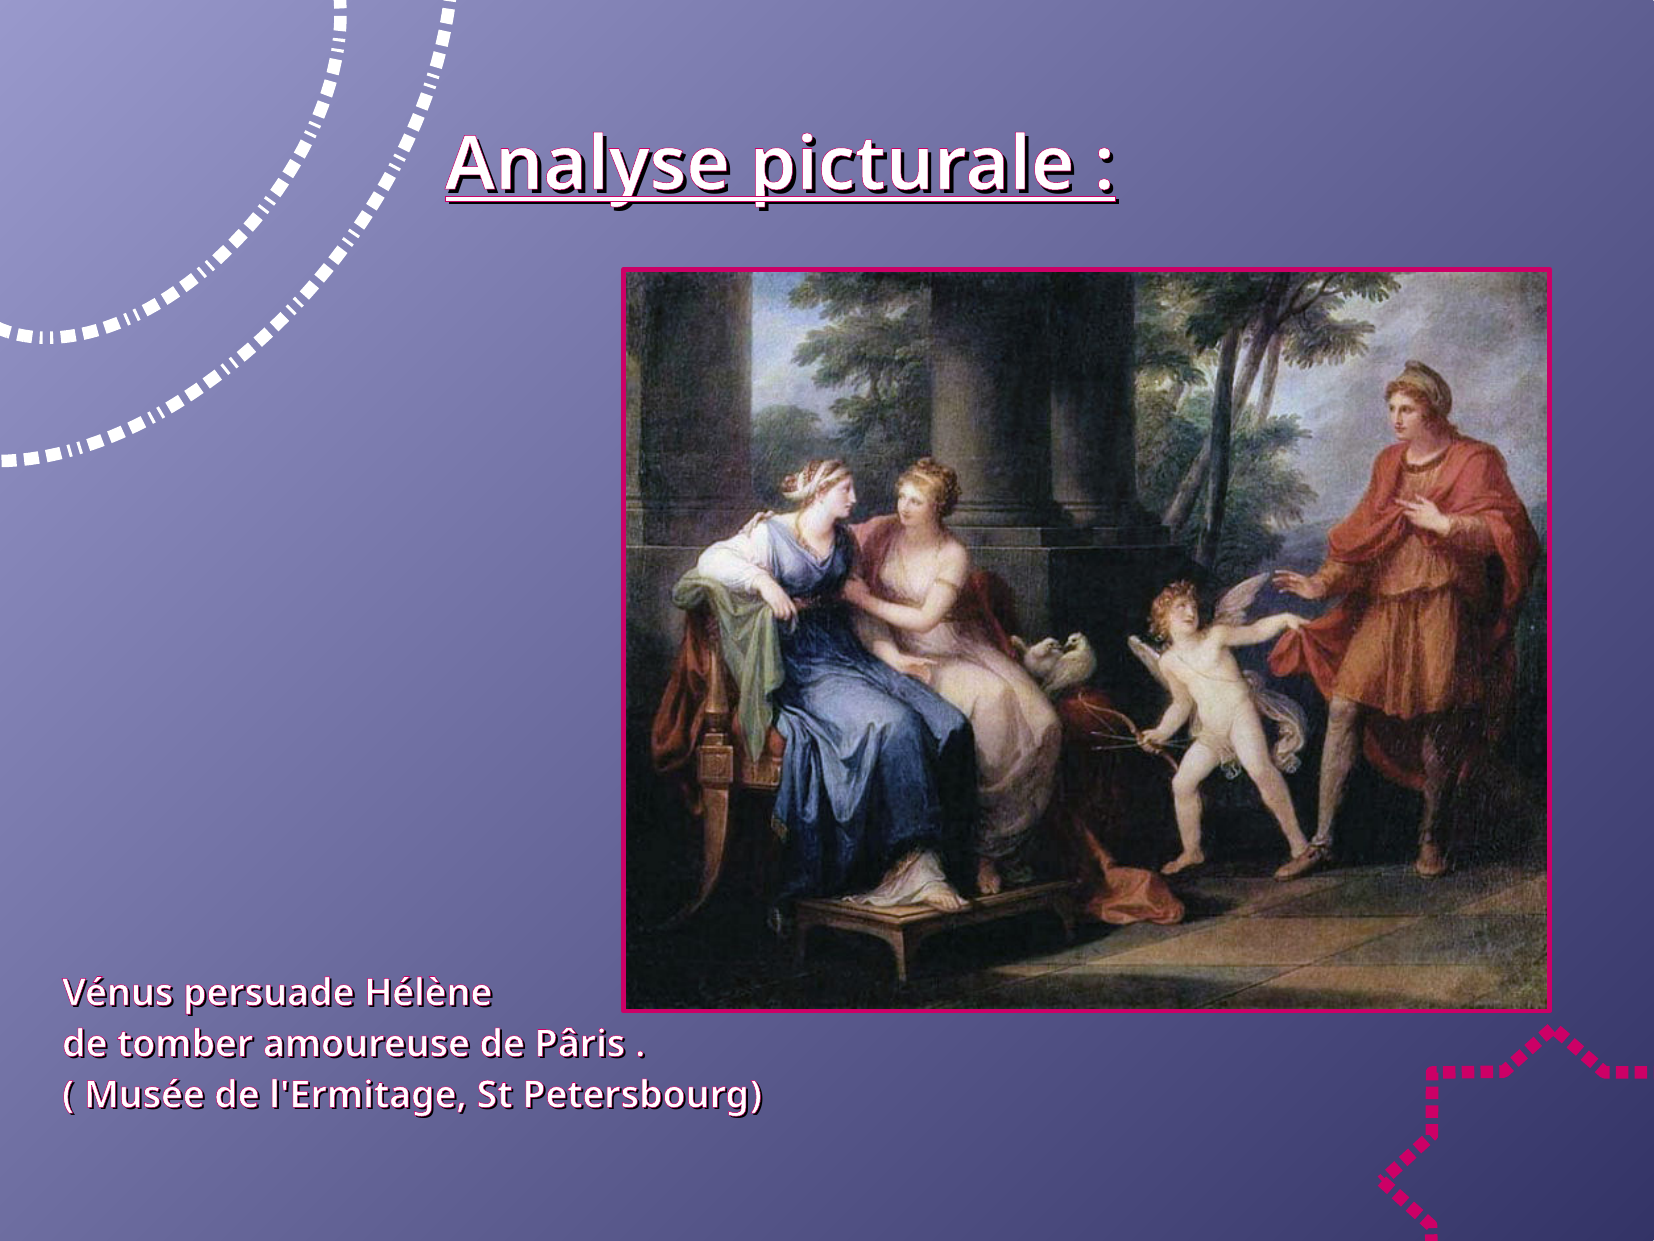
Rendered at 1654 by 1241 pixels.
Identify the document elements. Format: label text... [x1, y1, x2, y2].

text_box Vénus persuade Hélène de tomber amoureuse de Pâris . ( Musée de l'Ermitage, St Petersbourg) [47, 957, 851, 1123]
text_box Analyse picturale : [429, 101, 1482, 217]
picture [625, 271, 1548, 1009]
